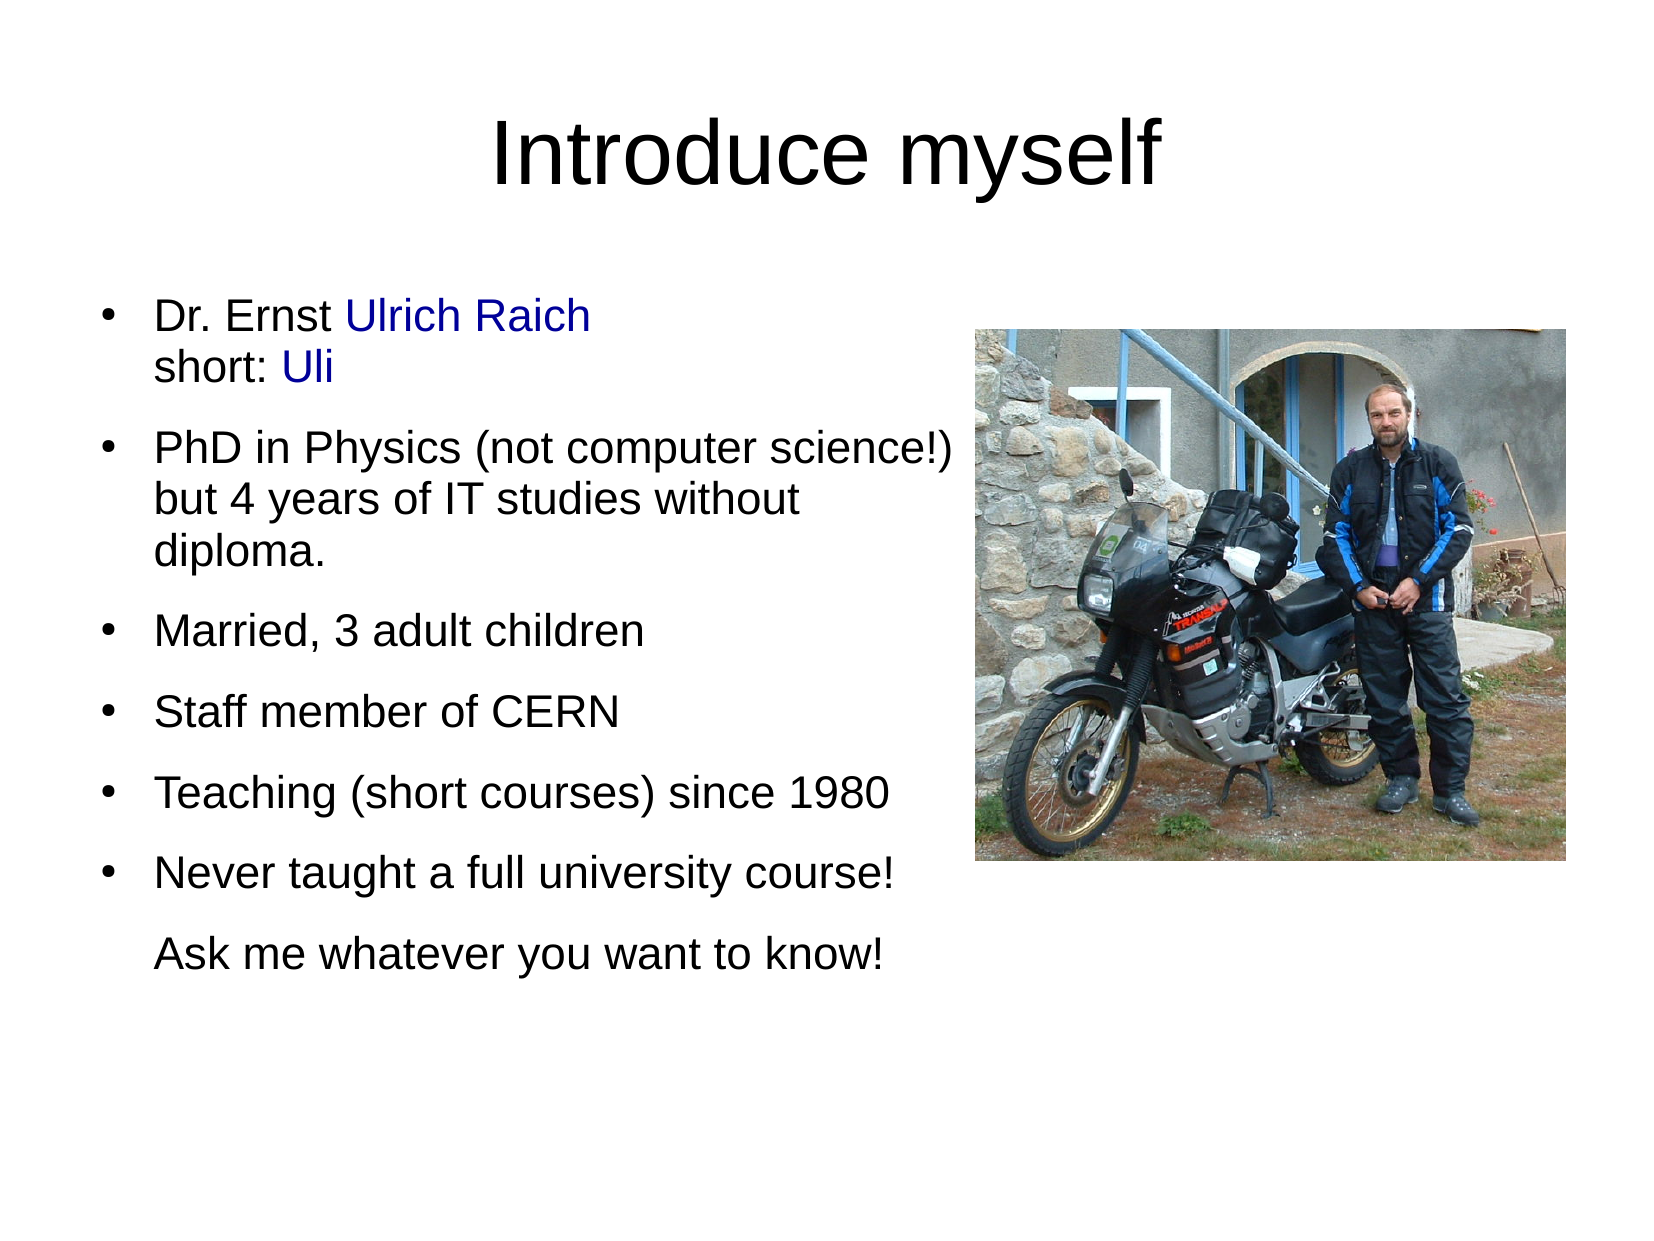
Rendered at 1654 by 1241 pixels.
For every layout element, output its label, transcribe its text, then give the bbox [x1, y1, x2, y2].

picture [975, 329, 1566, 861]
list Dr. Ernst Ulrich Raich short: Uli PhD in Physics (not computer science!) but 4 years of IT studies without diploma. Married, 3 adult children Staff member of CERN Teaching (short courses) since 1980 Never taught a full university course! Ask me whatever you want to know! [82, 290, 1571, 1010]
title Introduce myself [82, 49, 1571, 257]
